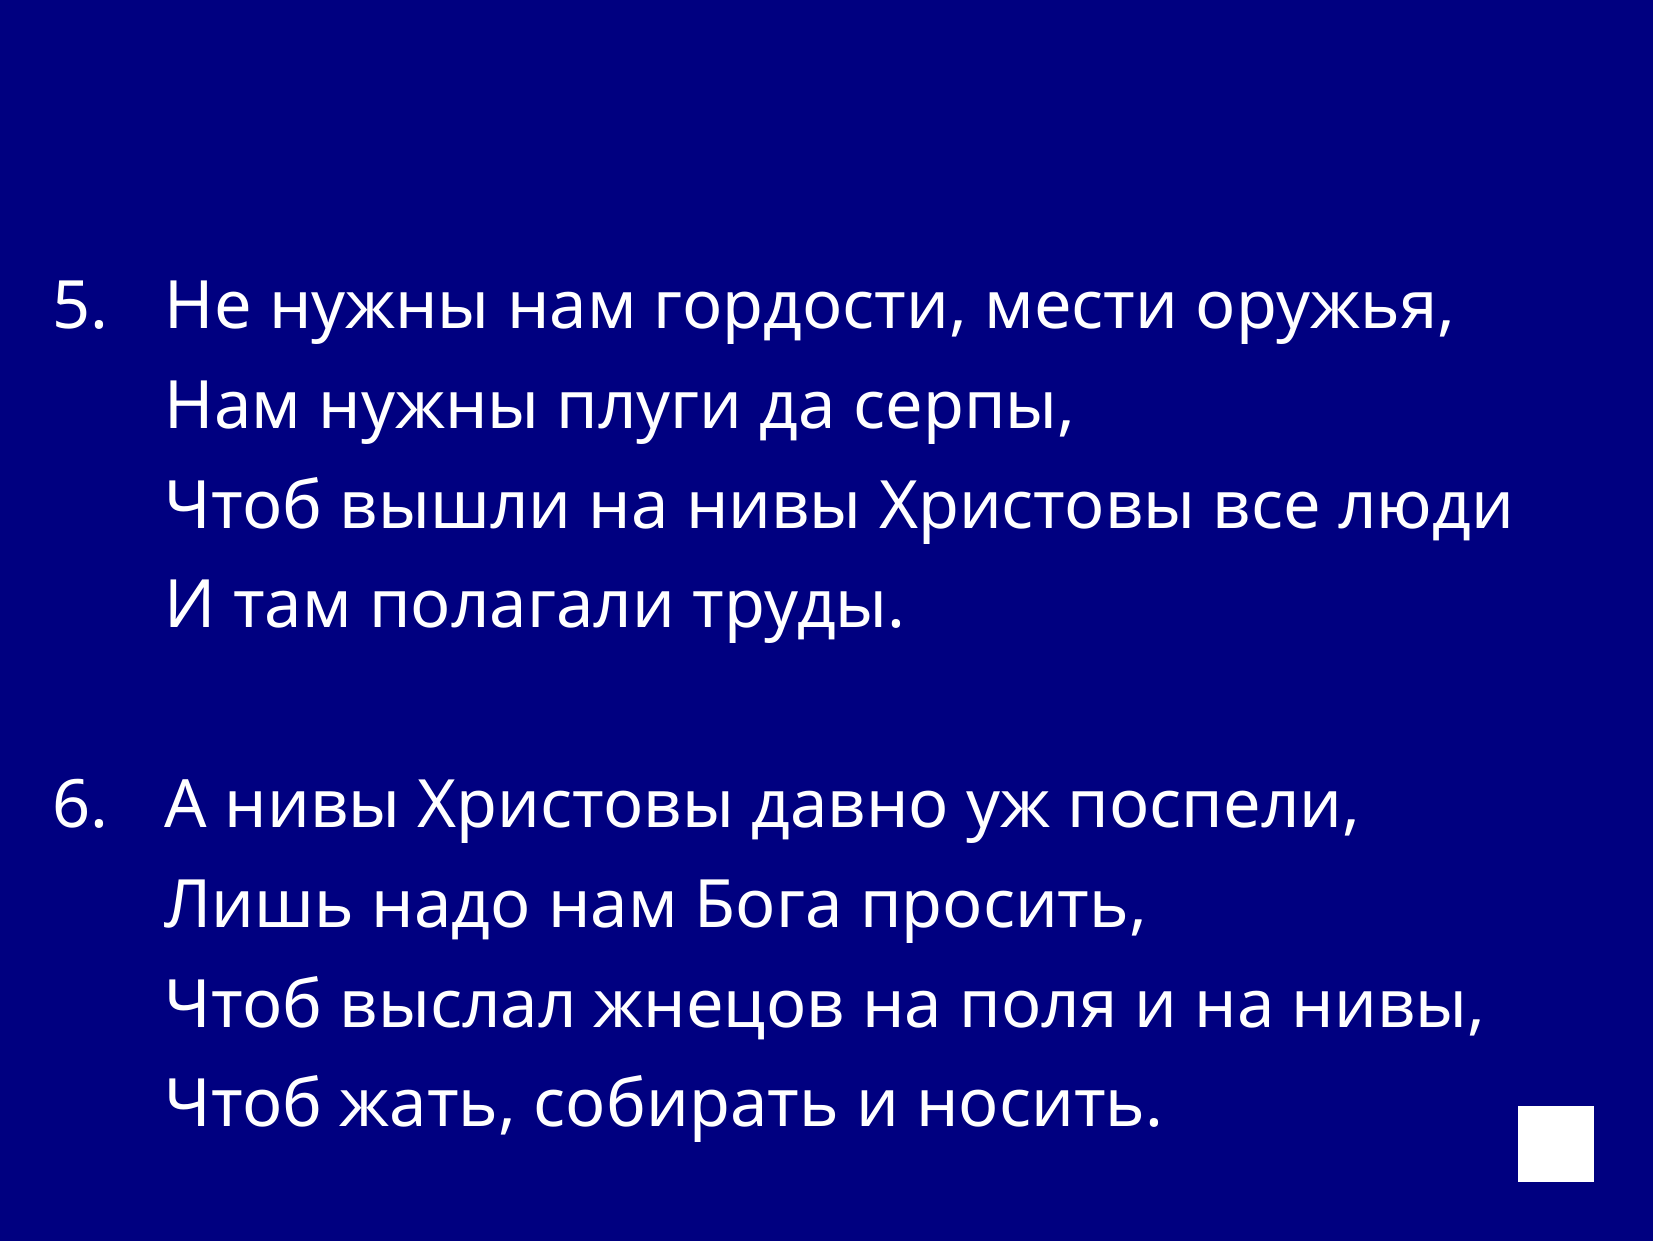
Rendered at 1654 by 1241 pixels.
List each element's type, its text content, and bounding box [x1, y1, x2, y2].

text_box [1518, 1163, 1594, 1182]
text_box 5. Не нужны нам гордости, мести оружья, Нам нужны плуги да серпы, Чтоб вышли на нивы Христовы все люди И там полагали труды. 6. А нивы Христовы давно уж поспели, Лишь надо нам Бога просить, Чтоб выслал жнецов на поля и на нивы, Чтоб жать, собирать и носить. [37, 150, 1653, 1163]
